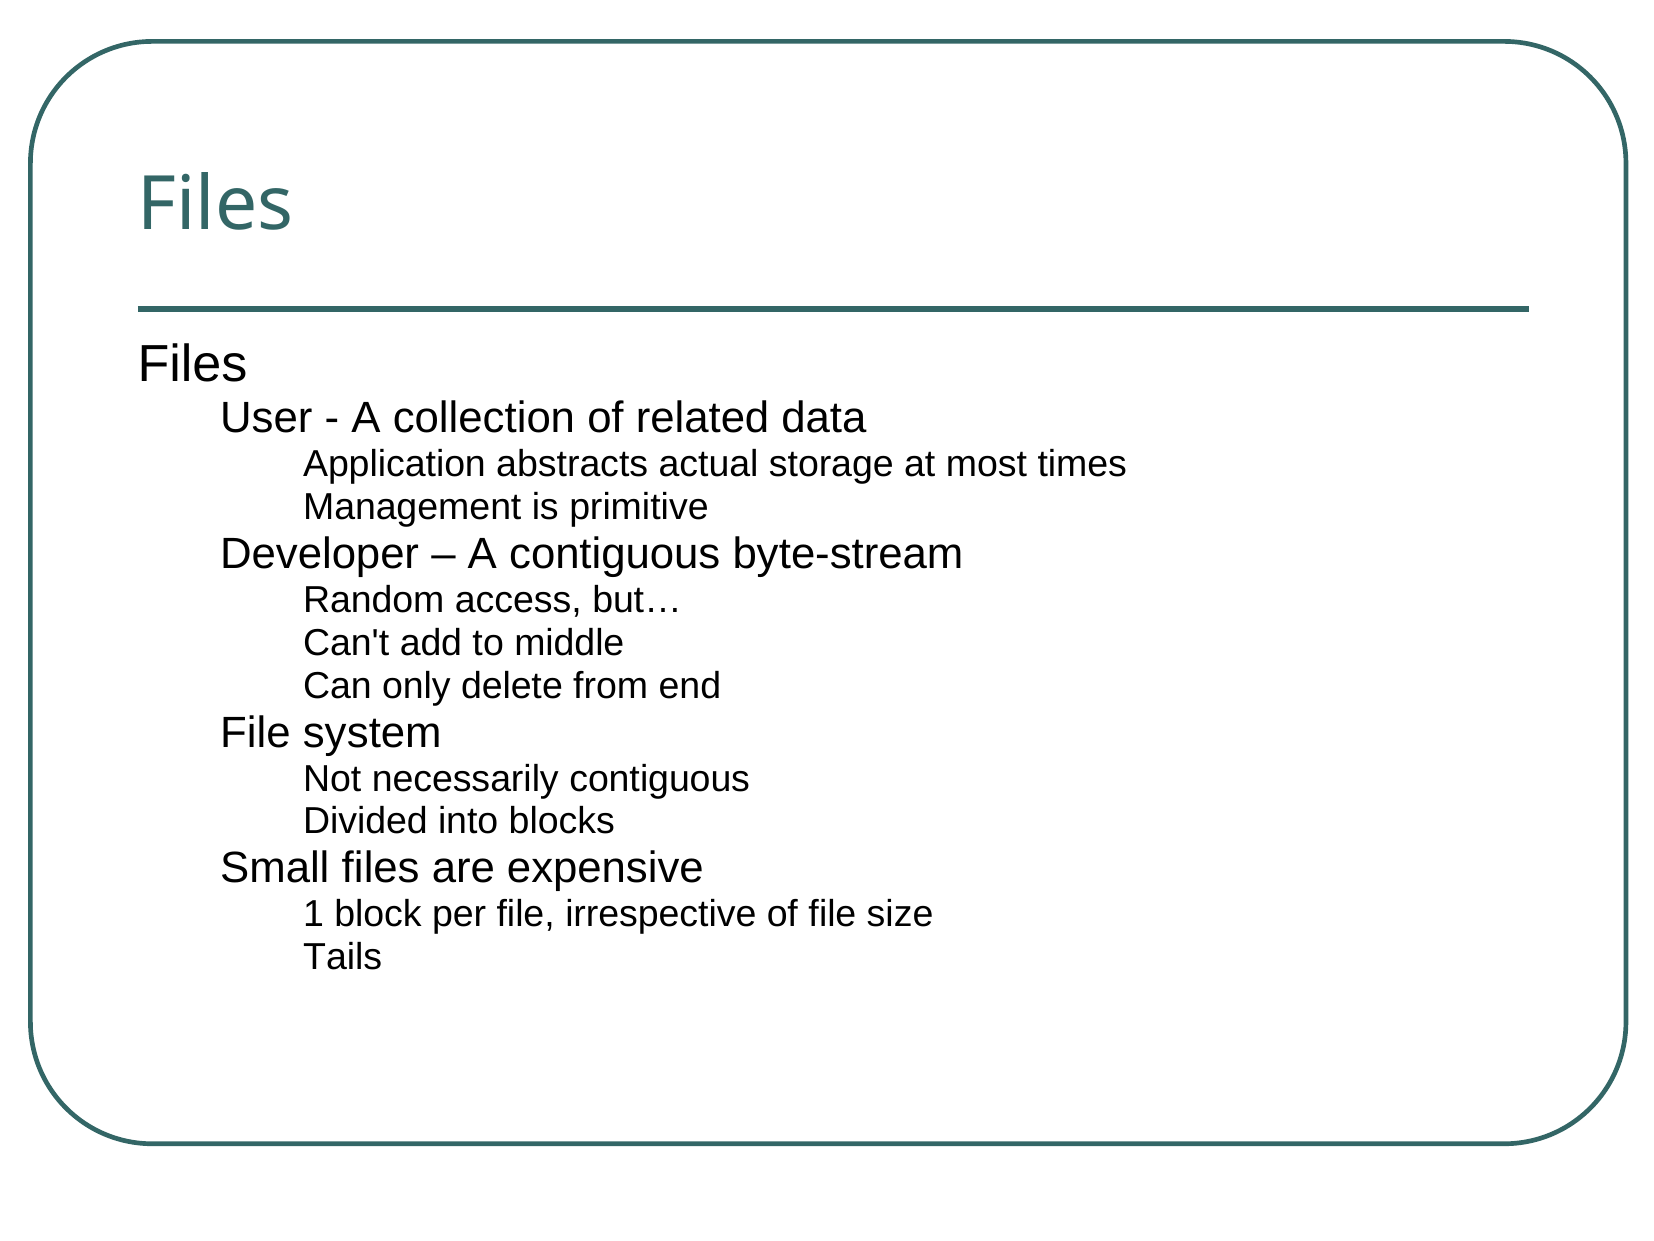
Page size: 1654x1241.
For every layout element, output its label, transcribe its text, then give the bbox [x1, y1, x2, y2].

title Files [137, 96, 1530, 304]
list Files User - A collection of related data Application abstracts actual storage at most times Management is primitive Developer – A contiguous byte-stream Random access, but… Can't add to middle Can only delete from end File system Not necessarily contiguous Divided into blocks Small files are expensive 1 block per file, irrespective of file size Tails [137, 344, 1530, 1075]
